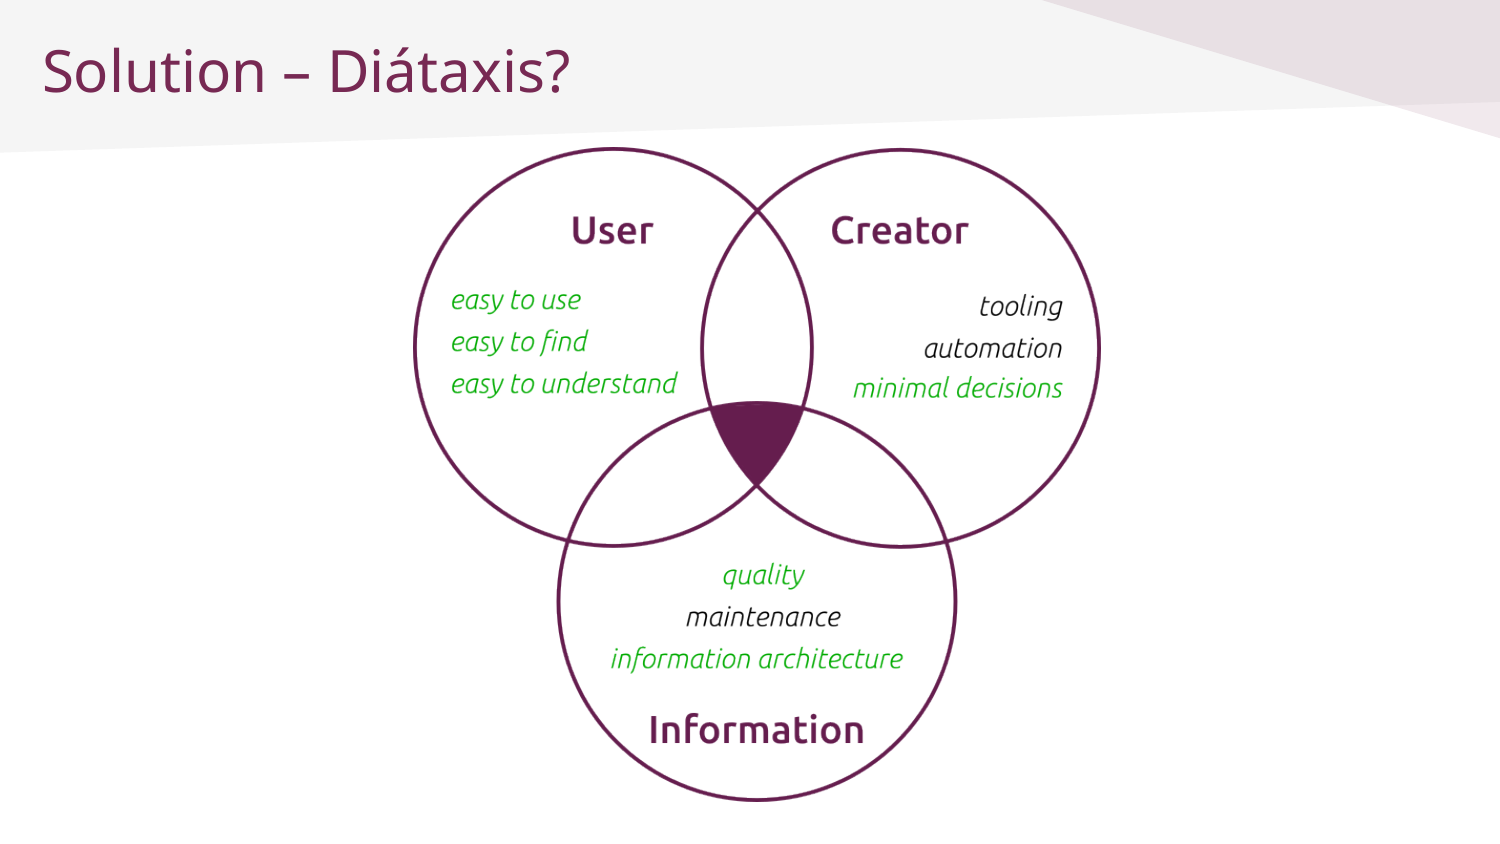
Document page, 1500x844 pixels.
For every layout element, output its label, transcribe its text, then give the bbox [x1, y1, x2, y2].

picture [413, 147, 1101, 802]
title Solution – Diátaxis? [42, 0, 1336, 151]
